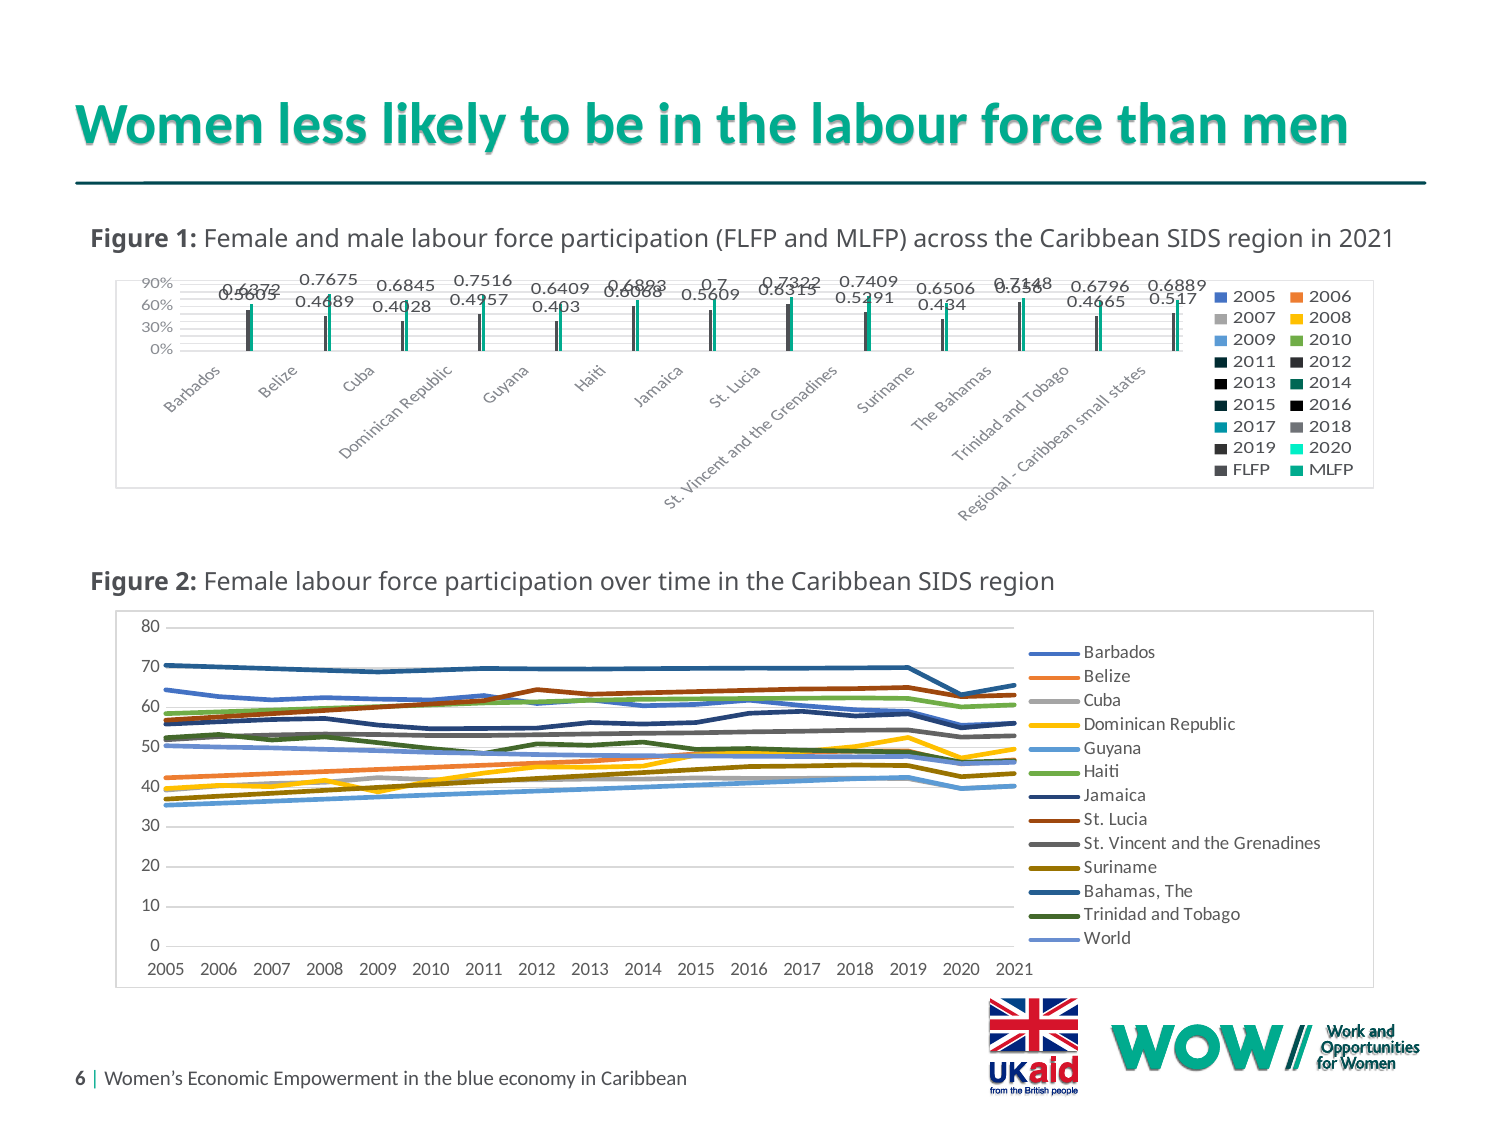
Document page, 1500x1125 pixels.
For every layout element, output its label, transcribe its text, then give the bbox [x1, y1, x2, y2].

text_box Figure 2: Female labour force participation over time in the Caribbean SIDS region [75, 557, 1424, 604]
title Women less likely to be in the labour force than men [75, 41, 1424, 156]
chart [115, 610, 1375, 989]
text_box Figure 1: Female and male labour force participation (FLFP and MLFP) across the Caribbean SIDS region in 2021 [75, 214, 1424, 261]
chart [115, 272, 1375, 525]
text_box 6 | Women’s Economic Empowerment in the blue economy in Caribbean [75, 1032, 852, 1093]
